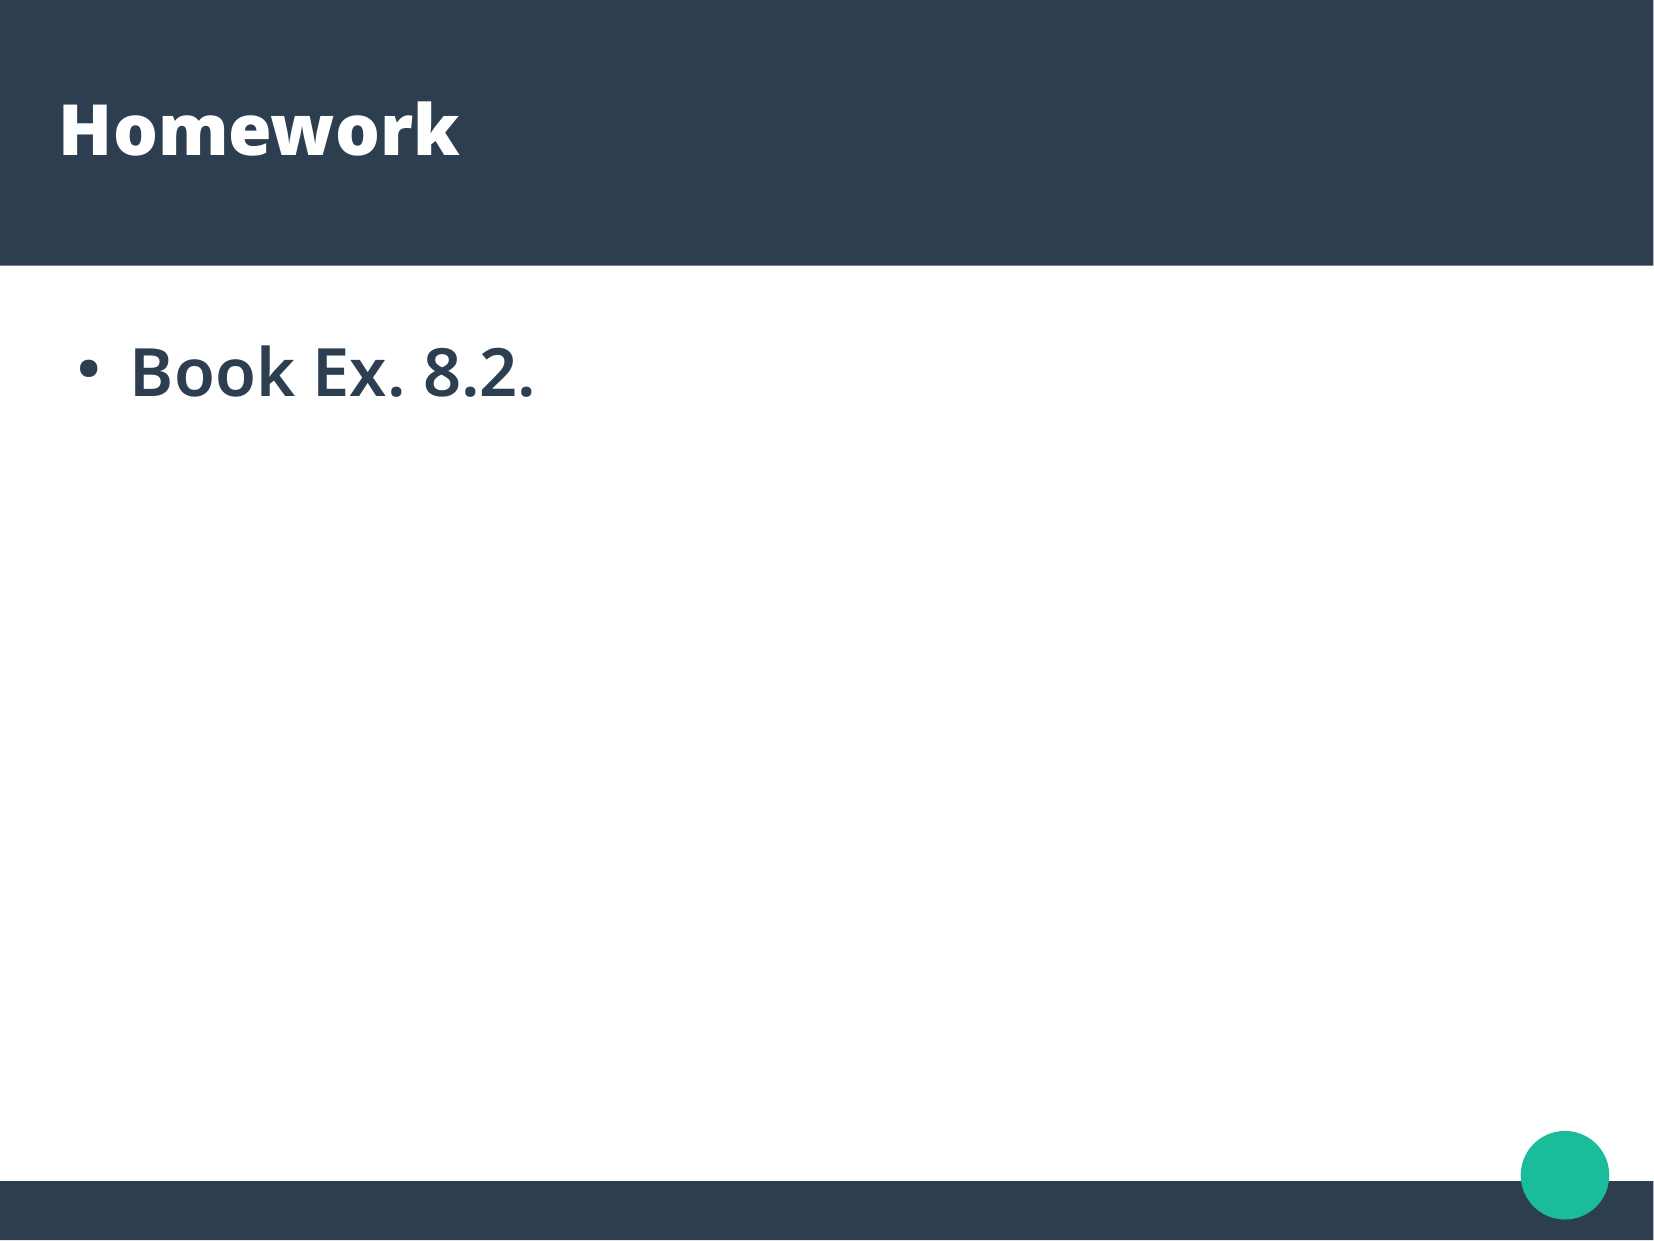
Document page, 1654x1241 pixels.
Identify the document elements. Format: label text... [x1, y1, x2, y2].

list Book Ex. 8.2. [59, 324, 1595, 1152]
title Homework [59, 49, 1595, 207]
